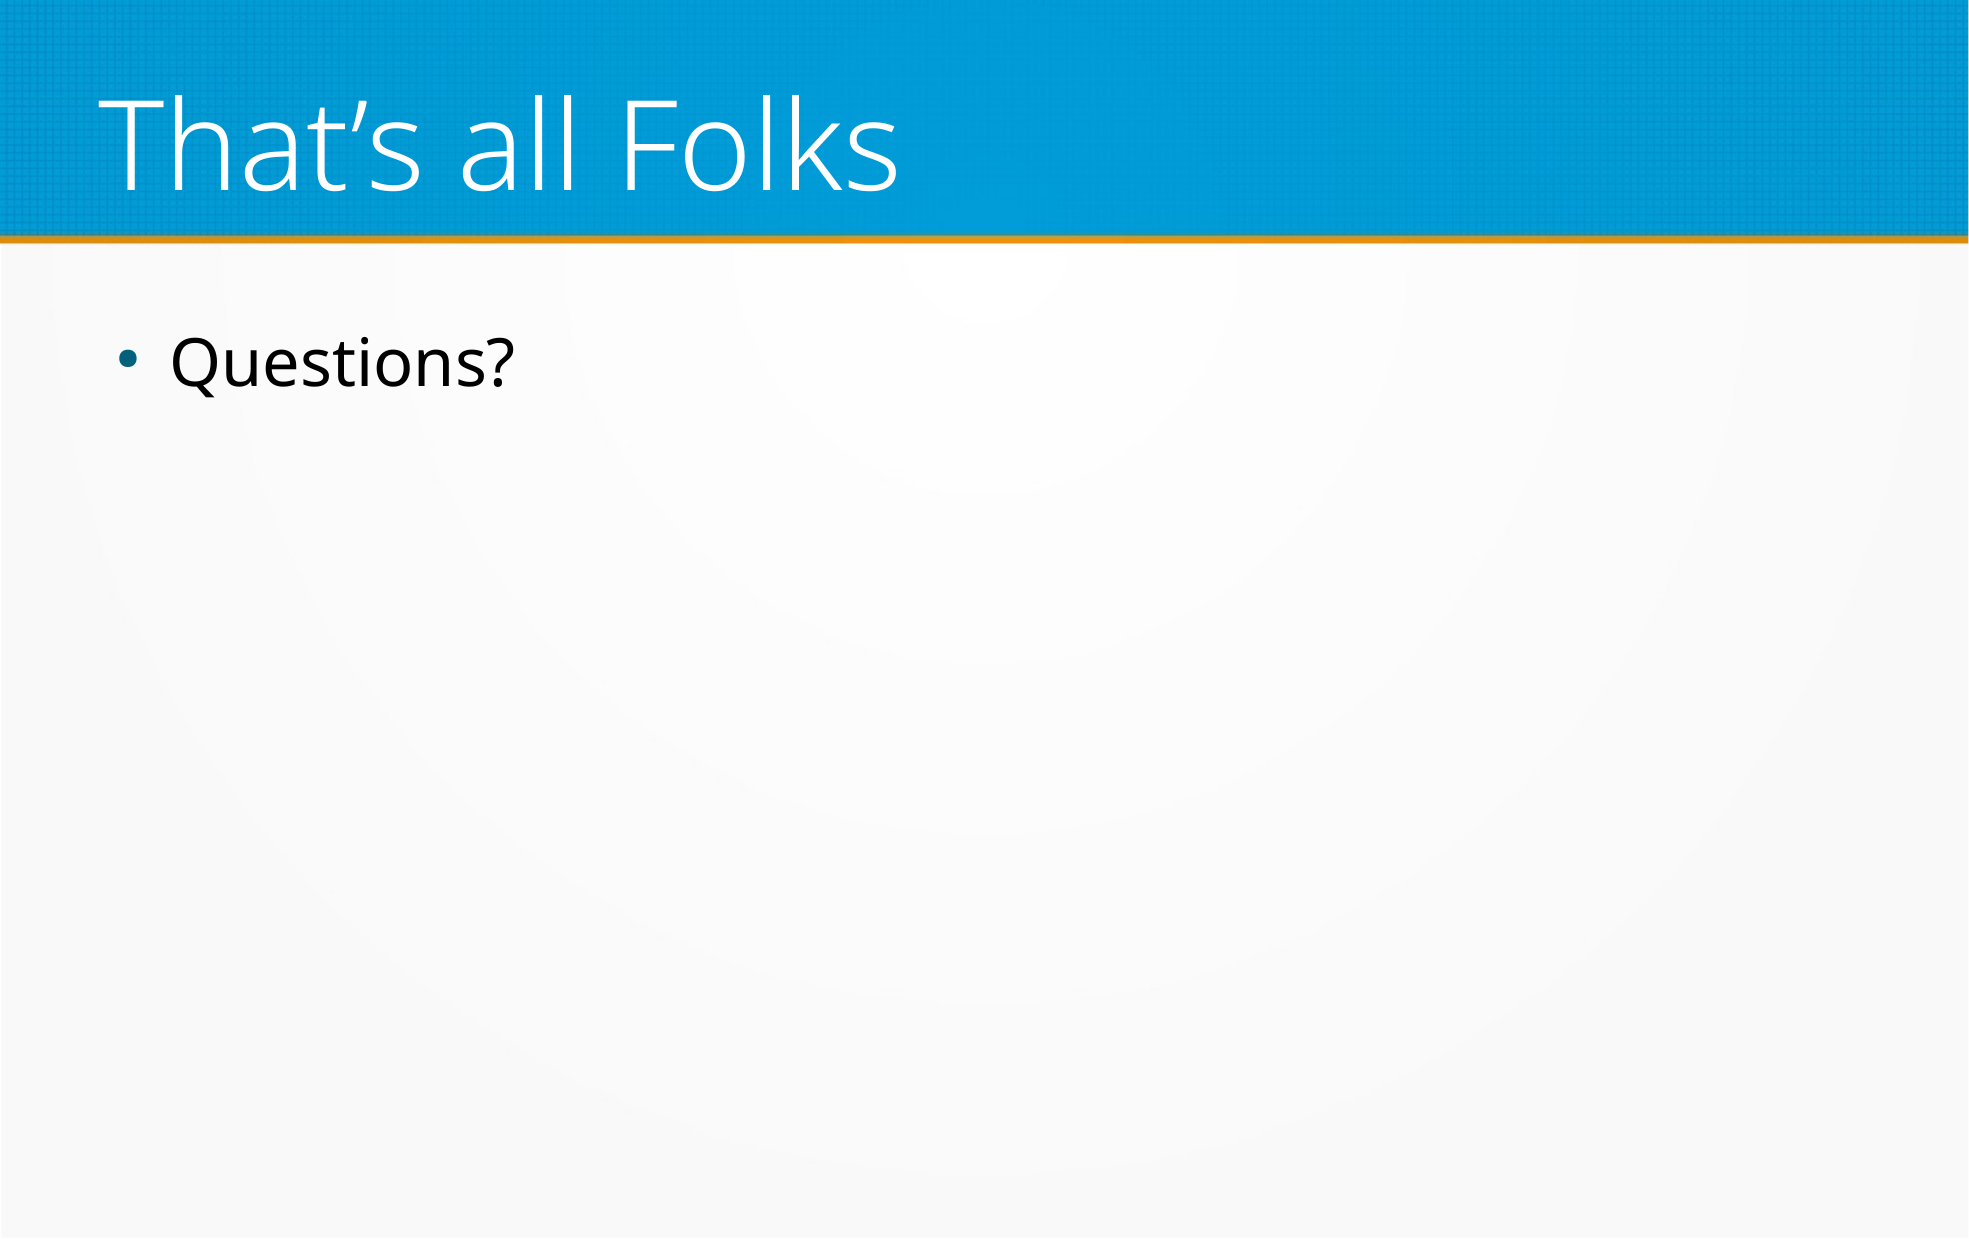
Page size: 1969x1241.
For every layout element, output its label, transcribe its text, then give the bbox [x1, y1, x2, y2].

list Questions? [98, 315, 1861, 1081]
picture [0, 233, 1969, 1241]
title That’s all Folks [98, 19, 1870, 227]
